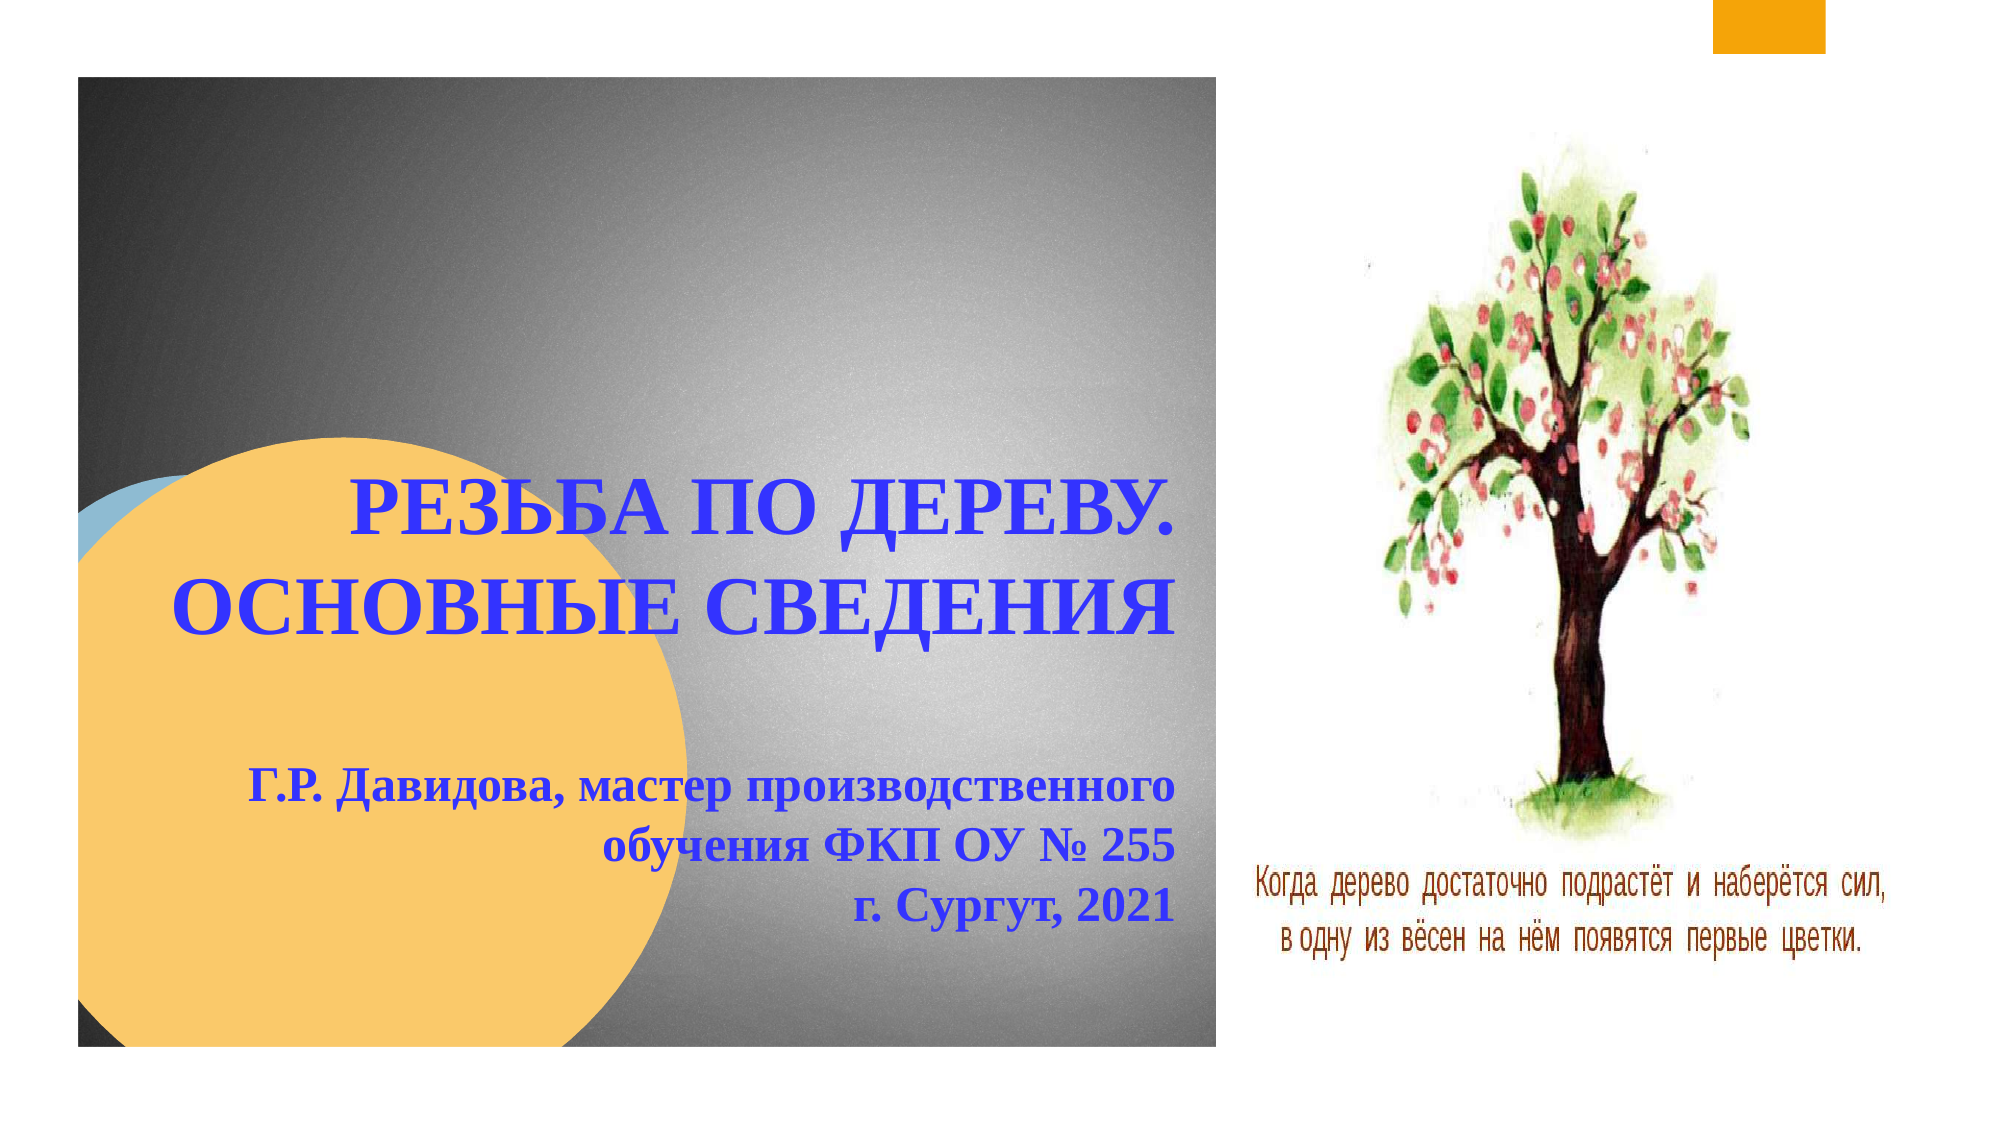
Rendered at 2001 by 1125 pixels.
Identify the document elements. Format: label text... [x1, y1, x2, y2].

picture [79, 54, 1925, 1067]
title РЕЗЬБА ПО ДЕРЕВУ. ОСНОВНЫЕ СВЕДЕНИЯ Г.Р. Давидова, мастер производственного обучения ФКП ОУ № 255 г. Сургут, 2021 [37, 343, 1192, 1075]
